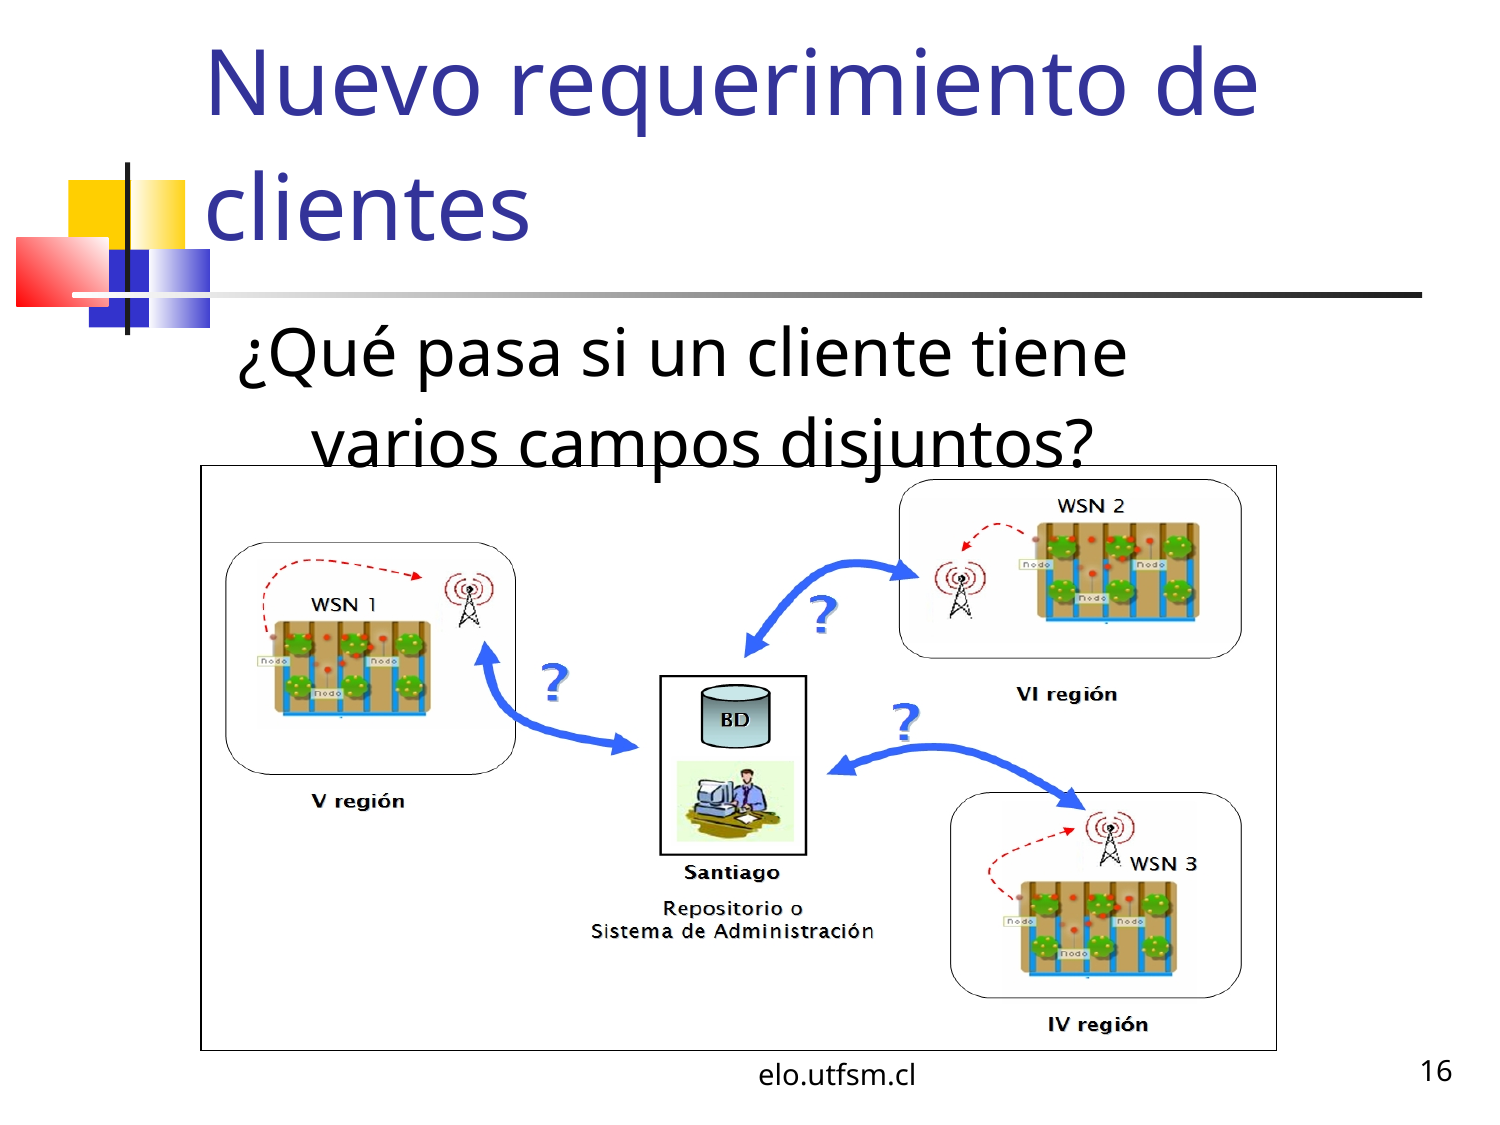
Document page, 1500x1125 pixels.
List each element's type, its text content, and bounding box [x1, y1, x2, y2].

title Nuevo requerimiento de clientes [188, 35, 1468, 276]
text_box <number> [1155, 1024, 1468, 1100]
list ¿Qué pasa si un cliente tiene varios campos disjuntos? [137, 298, 1232, 469]
picture [201, 466, 1277, 1051]
text_box elo.utfsm.cl [599, 1051, 1075, 1100]
